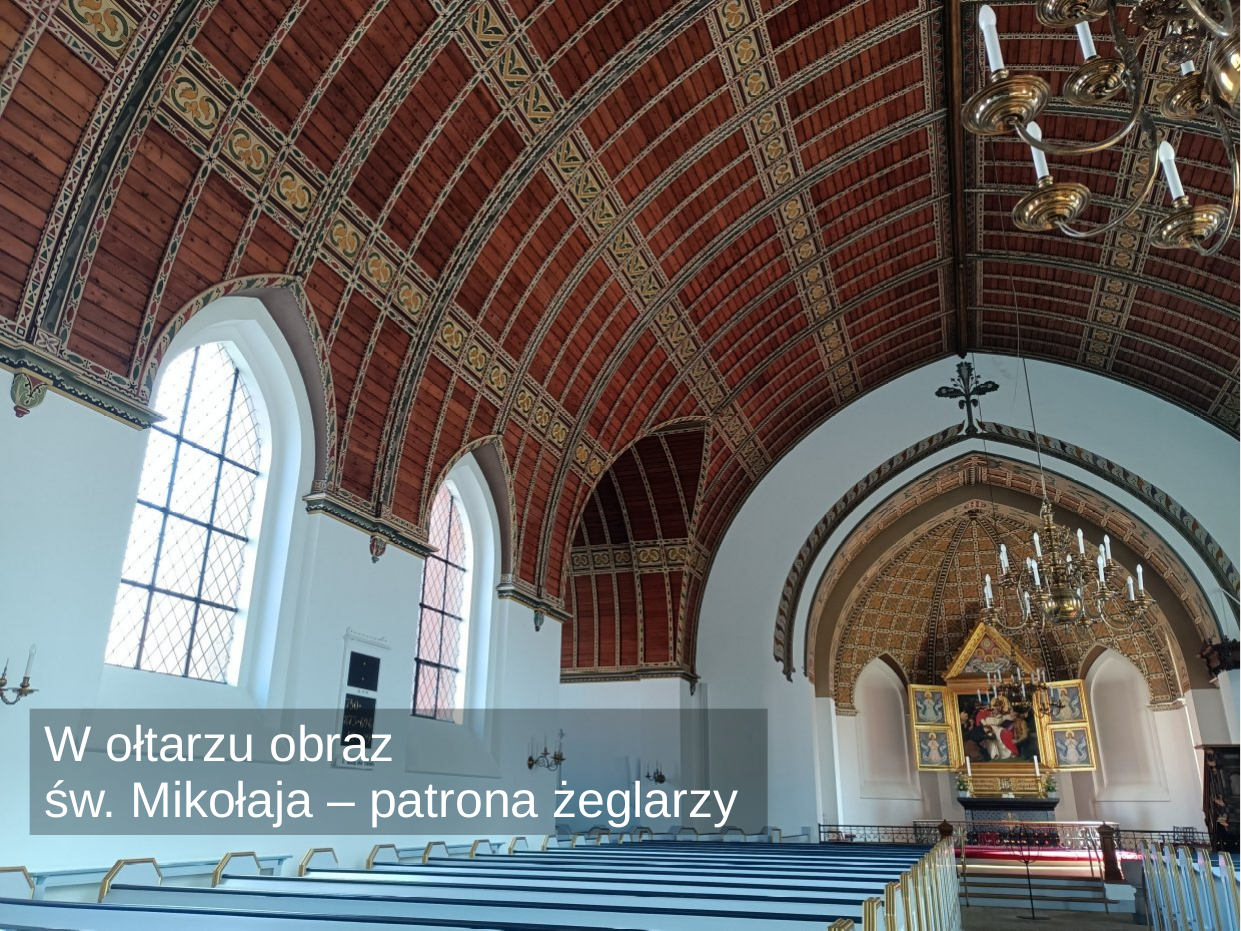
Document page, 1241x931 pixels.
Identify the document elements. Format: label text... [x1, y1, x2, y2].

picture [0, 0, 1241, 931]
text_box W ołtarzu obraz św. Mikołaja – patrona żeglarzy [29, 708, 768, 835]
